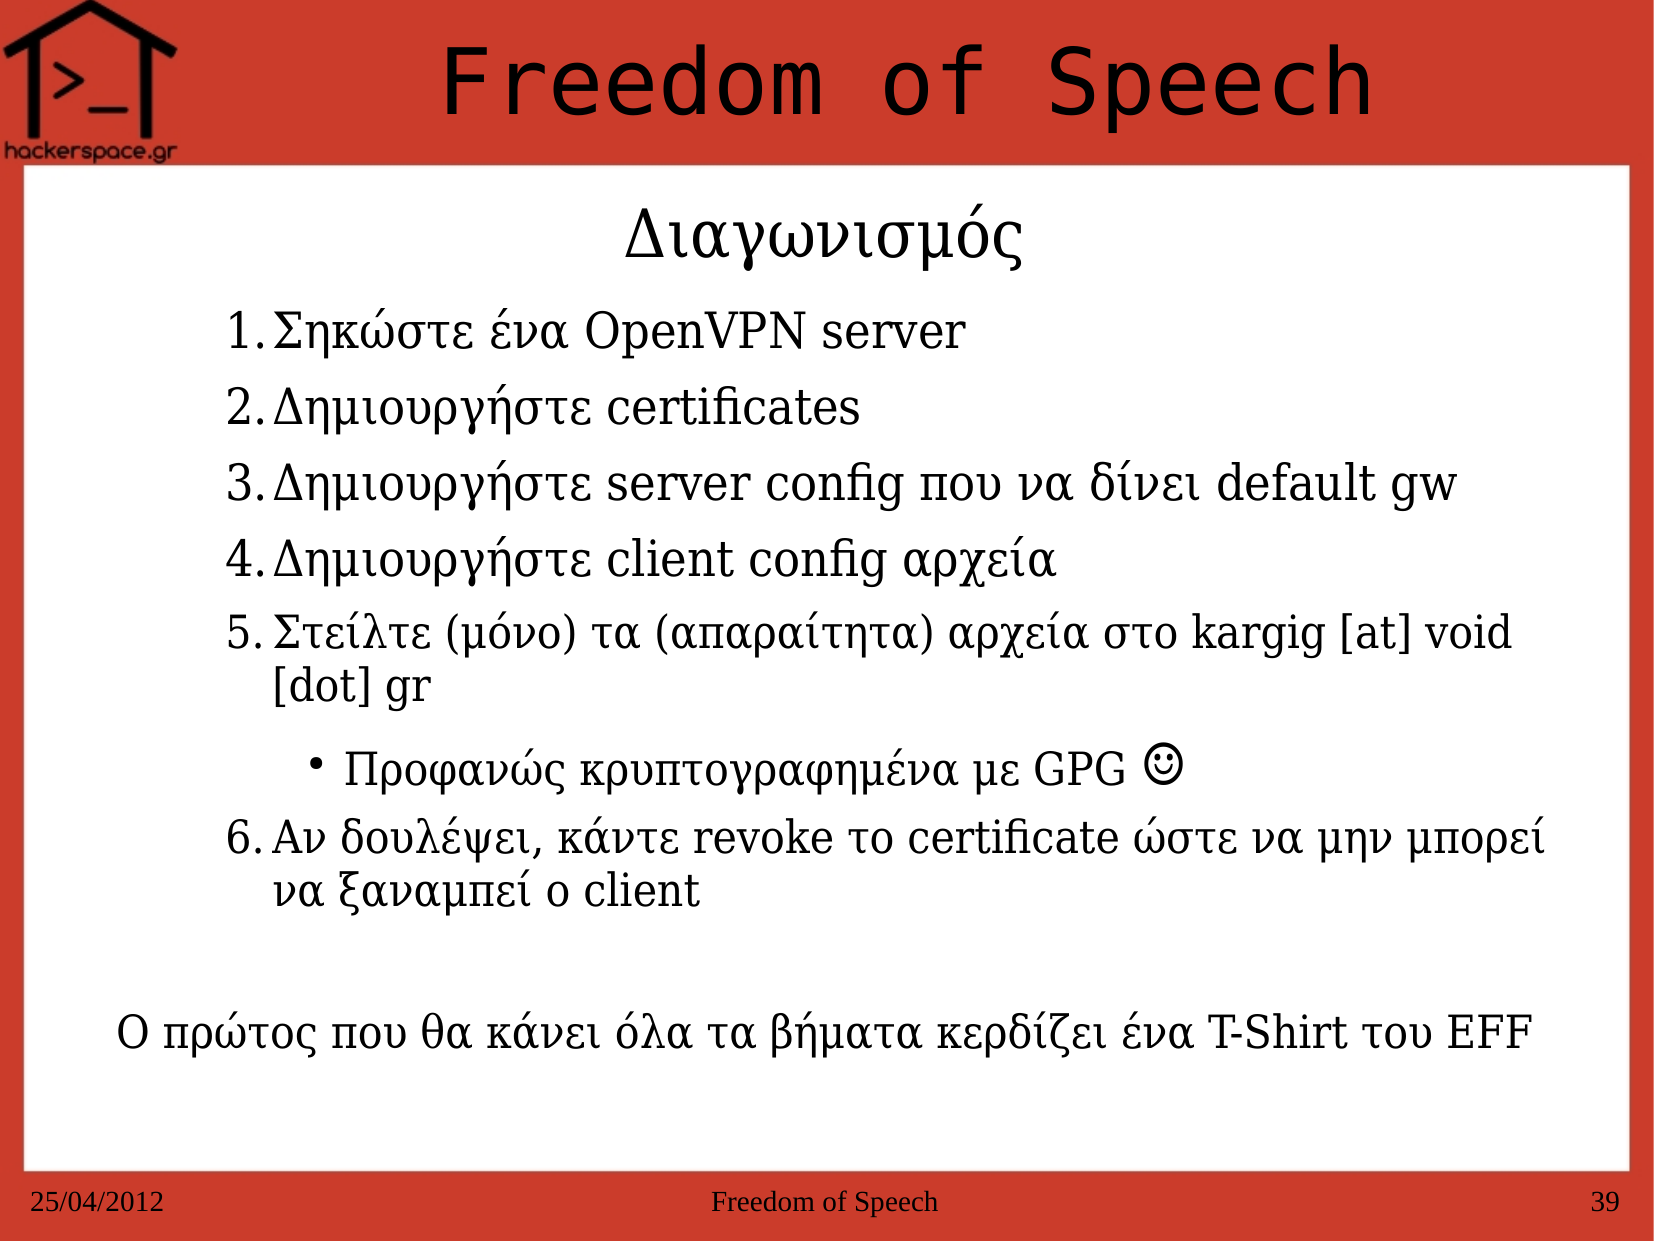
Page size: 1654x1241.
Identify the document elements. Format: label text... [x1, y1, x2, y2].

picture [0, 0, 1654, 1241]
list Διαγωνισμός Σηκώστε ένα OpenVPN server Δημιουργήστε certificates Δημιουργήστε server config που να δίνει default gw Δημιουργήστε client config αρχεία Στείλτε (μόνο) τα (απαραίτητα) αρχεία στο kargig [at] void [dot] gr Προφανώς κρυπτογραφημένα με GPG ☺ Αν δουλέψει, κάντε revoke το certificate ώστε να μην μπορεί να ξαναμπεί ο client O πρώτος που θα κάνει όλα τα βήματα κερδίζει ένα T-Shirt του EFF [60, 195, 1591, 1141]
title Freedom of Speech [195, 15, 1621, 151]
